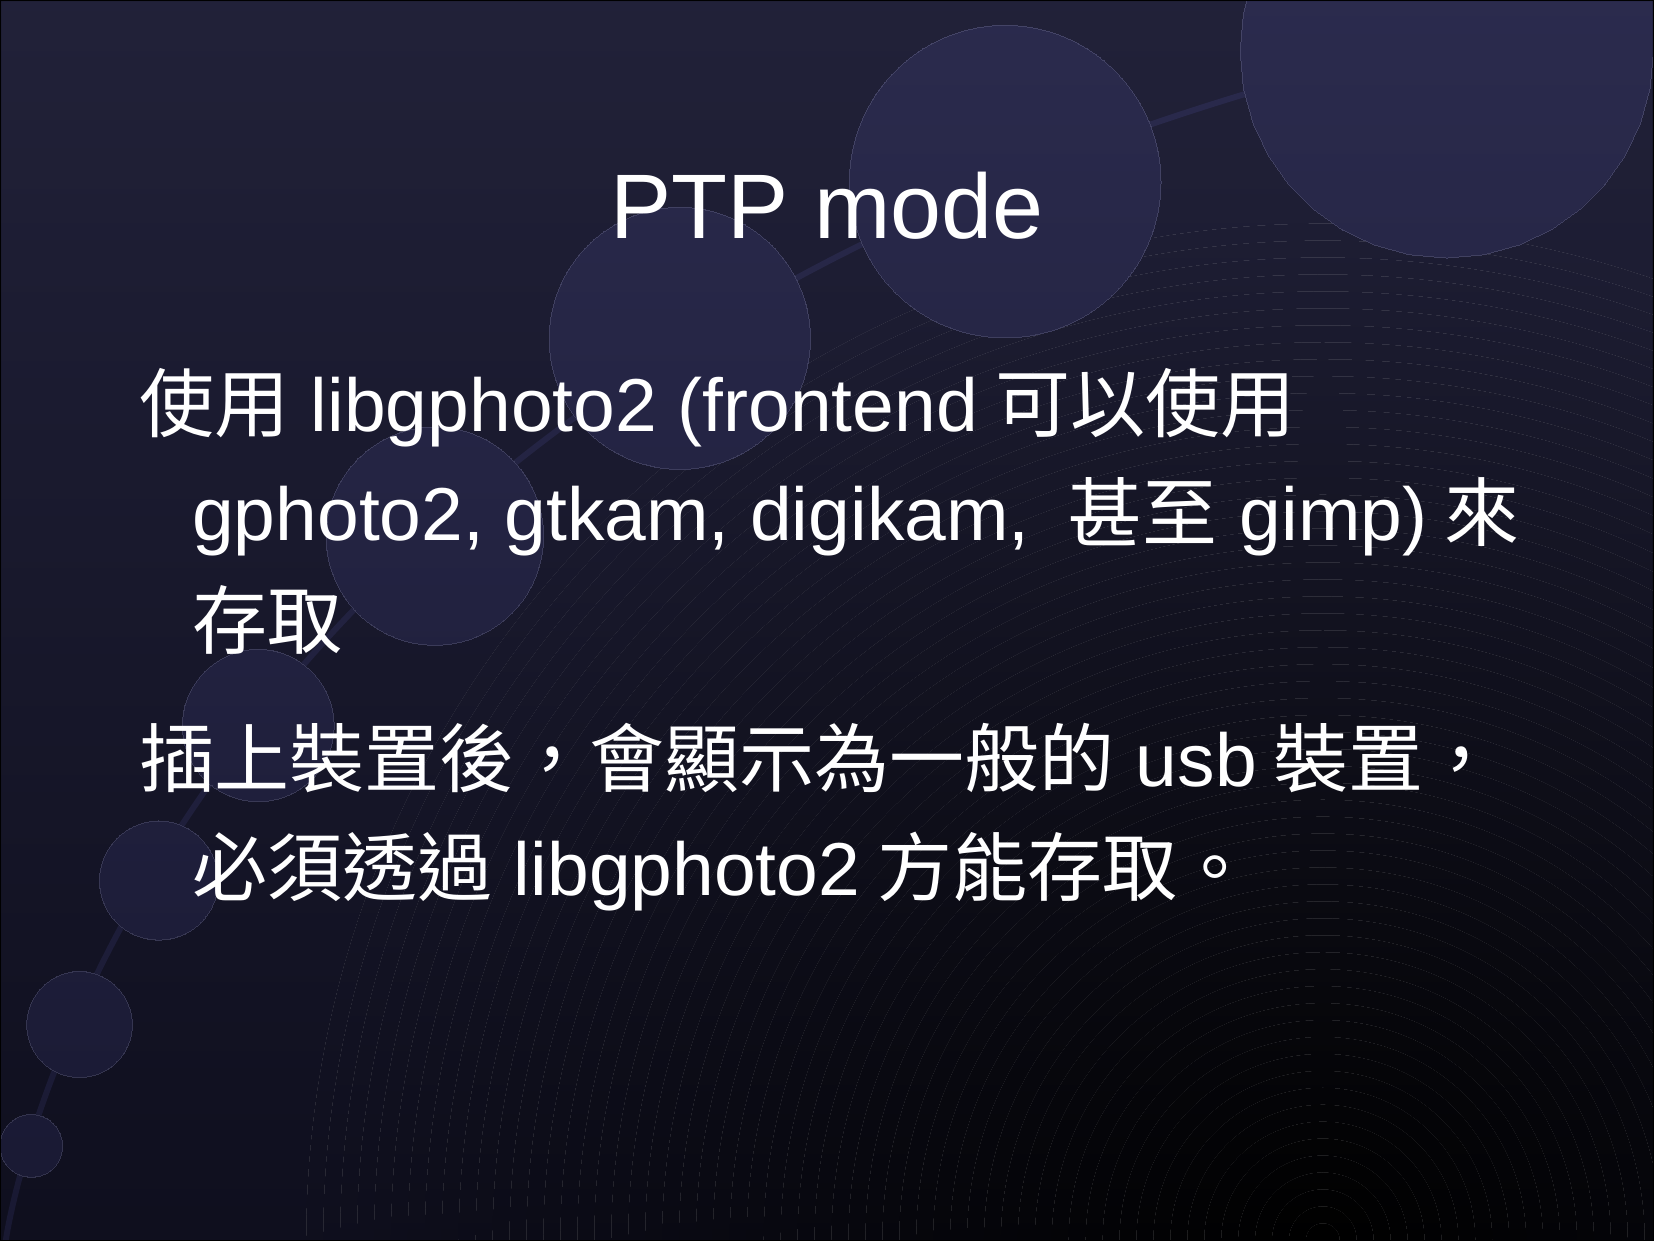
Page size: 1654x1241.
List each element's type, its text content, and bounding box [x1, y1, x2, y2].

title PTP mode [121, 102, 1534, 311]
list 使用libgphoto2 (frontend可以使用gphoto2, gtkam, digikam, 甚至gimp)來存取 插上裝置後，會顯示為一般的usb裝置，必須透過libgphoto2方能存取。 [121, 344, 1534, 1127]
